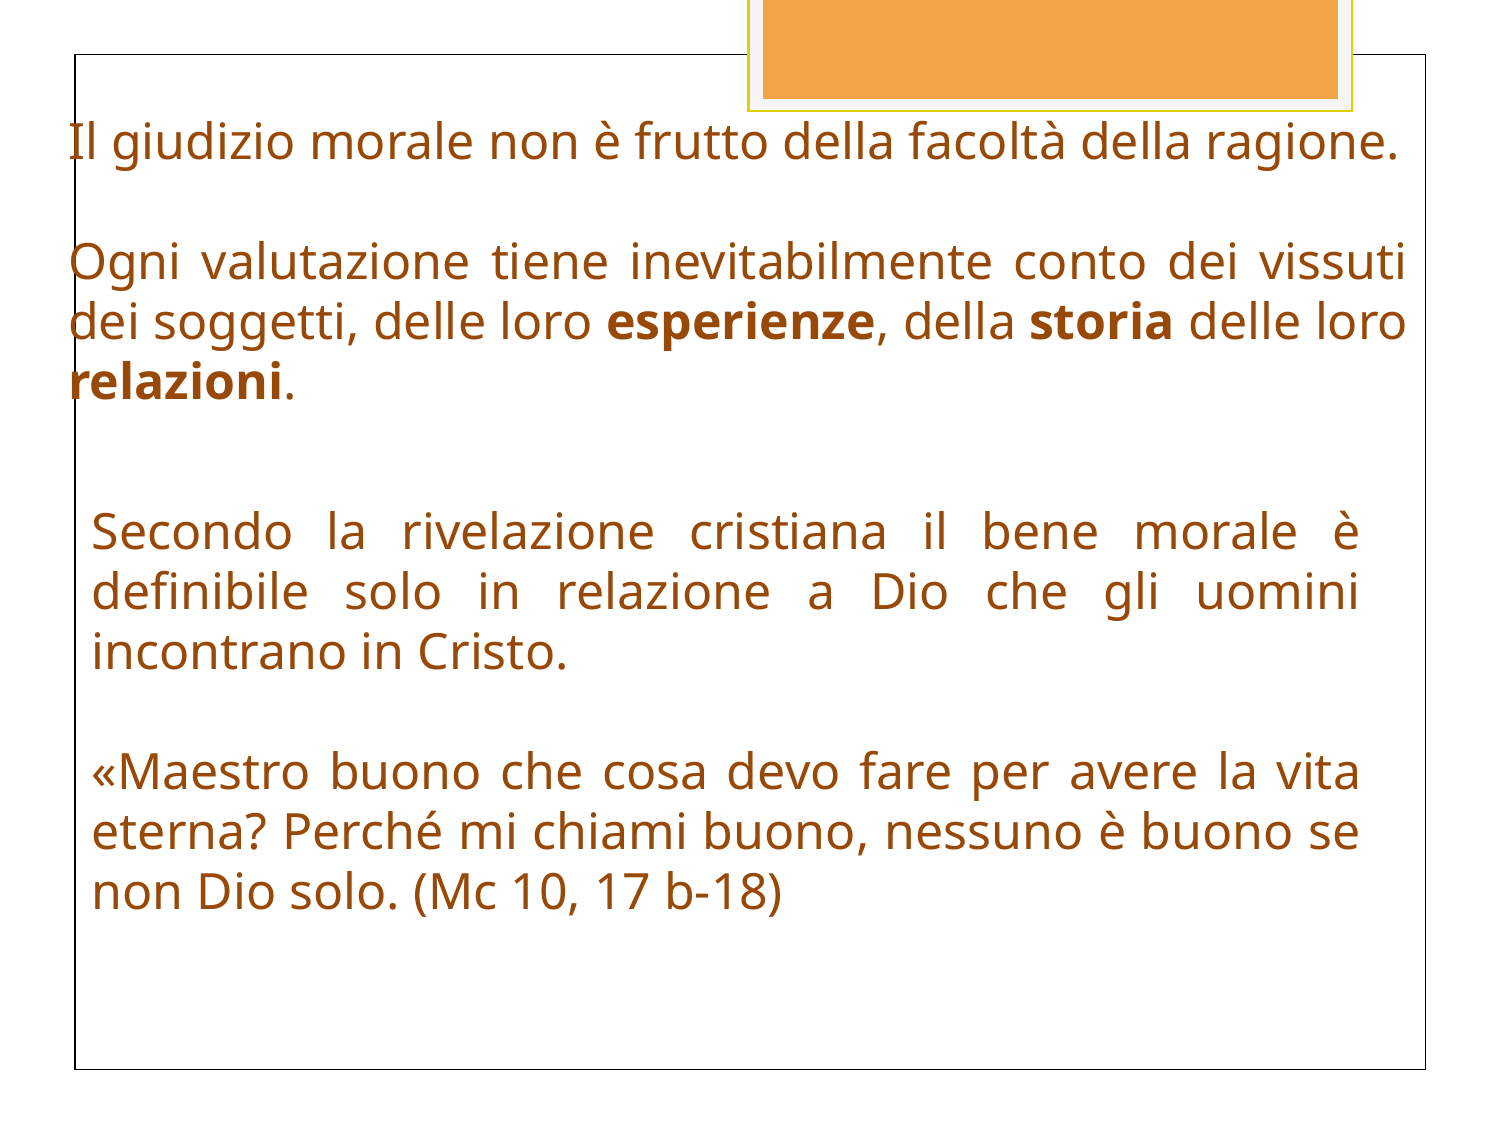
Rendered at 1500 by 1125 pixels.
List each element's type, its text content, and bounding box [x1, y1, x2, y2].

text_box Il giudizio morale non è frutto della facoltà della ragione. Ogni valutazione tiene inevitabilmente conto dei vissuti dei soggetti, delle loro esperienze, della storia delle loro relazioni. [53, 101, 1424, 420]
text_box Secondo la rivelazione cristiana il bene morale è definibile solo in relazione a Dio che gli uomini incontrano in Cristo. «Maestro buono che cosa devo fare per avere la vita eterna? Perché mi chiami buono, nessuno è buono se non Dio solo. (Mc 10, 17 b-18) [76, 491, 1447, 931]
